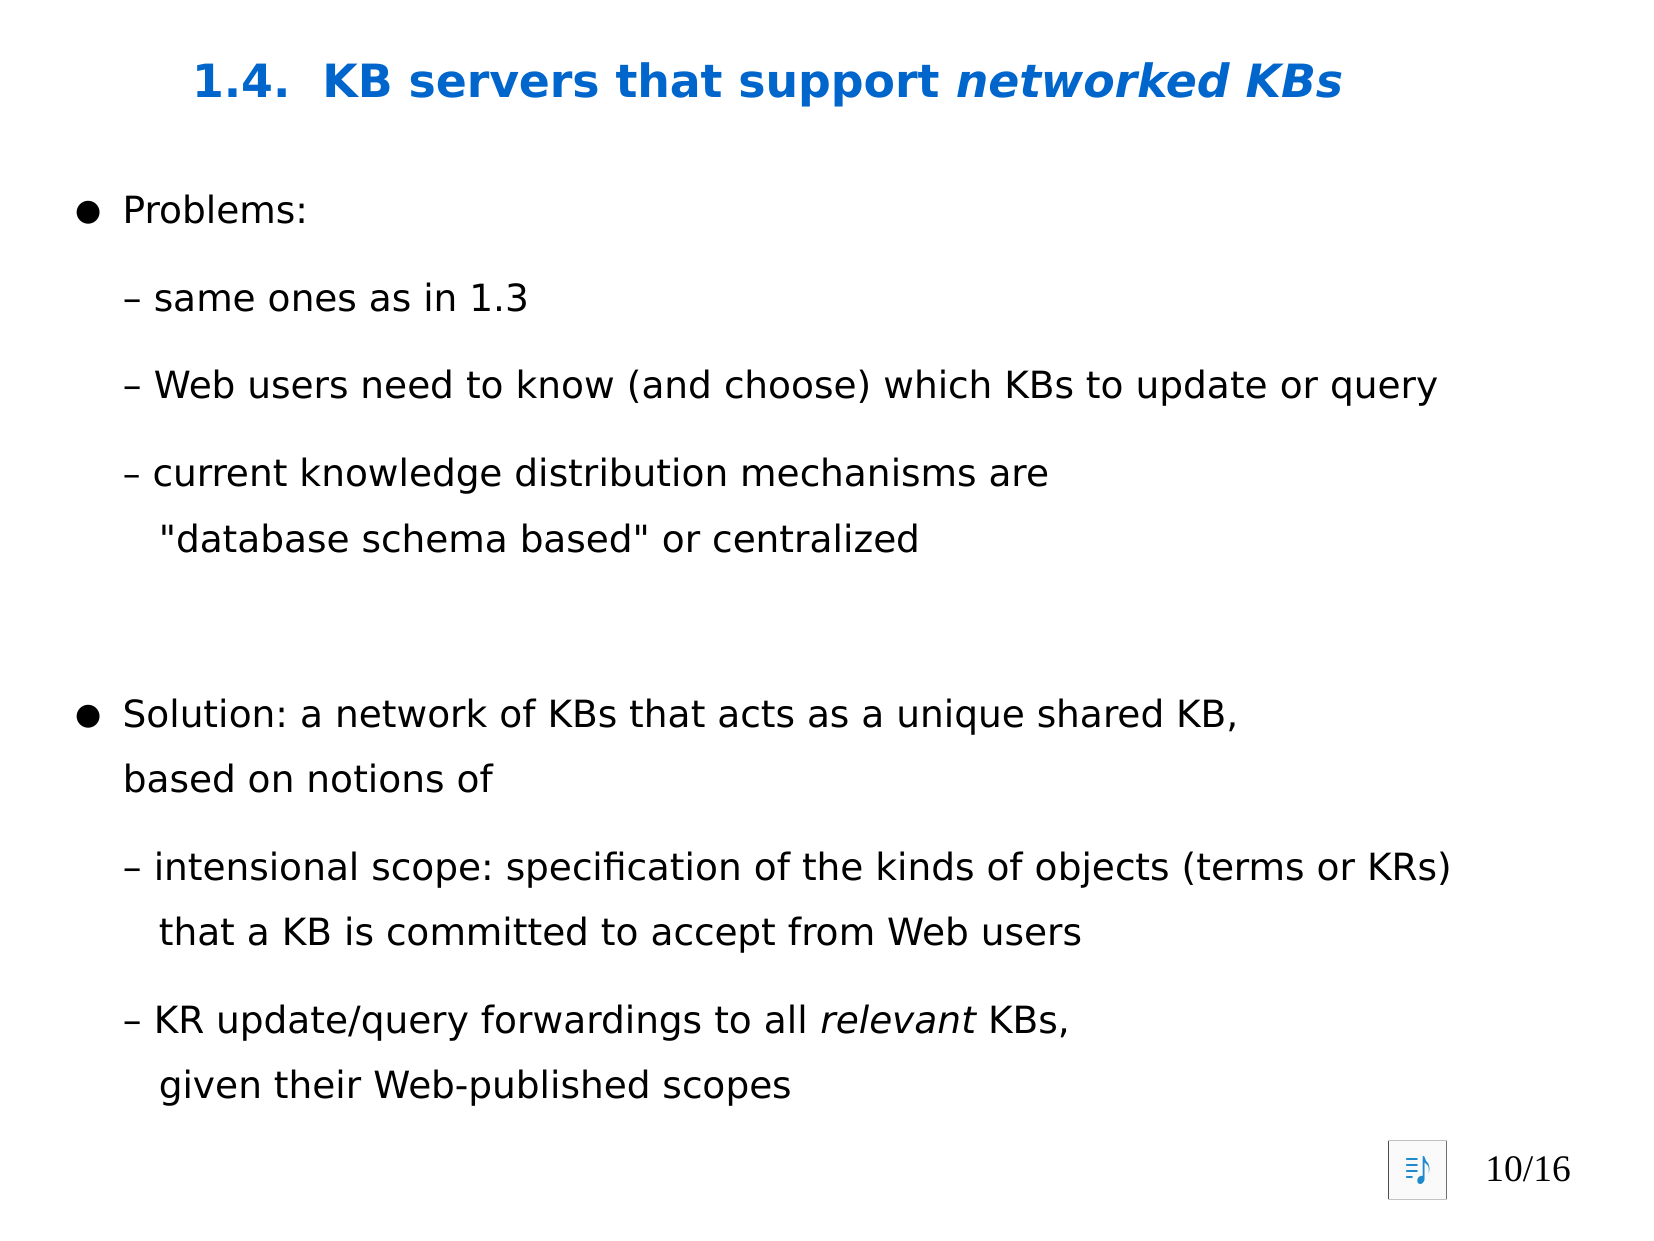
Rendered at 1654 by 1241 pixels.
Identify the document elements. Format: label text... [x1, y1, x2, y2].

title 1.4. KB servers that support networked KBs [0, 4, 1651, 151]
text_box [1387, 1140, 1448, 1201]
subtitle ● Problems: – same ones as in 1.3 – Web users need to know (and choose) which KBs to update or query – current knowledge distribution mechanisms are "database schema based" or centralized ● Solution: a network of KBs that acts as a unique shared KB, based on notions of – intensional scope: specification of the kinds of objects (terms or KRs) that a KB is committed to accept from Web users – KR update/query forwardings to all relevant KBs, given their Web-published scopes [75, 166, 1576, 1109]
